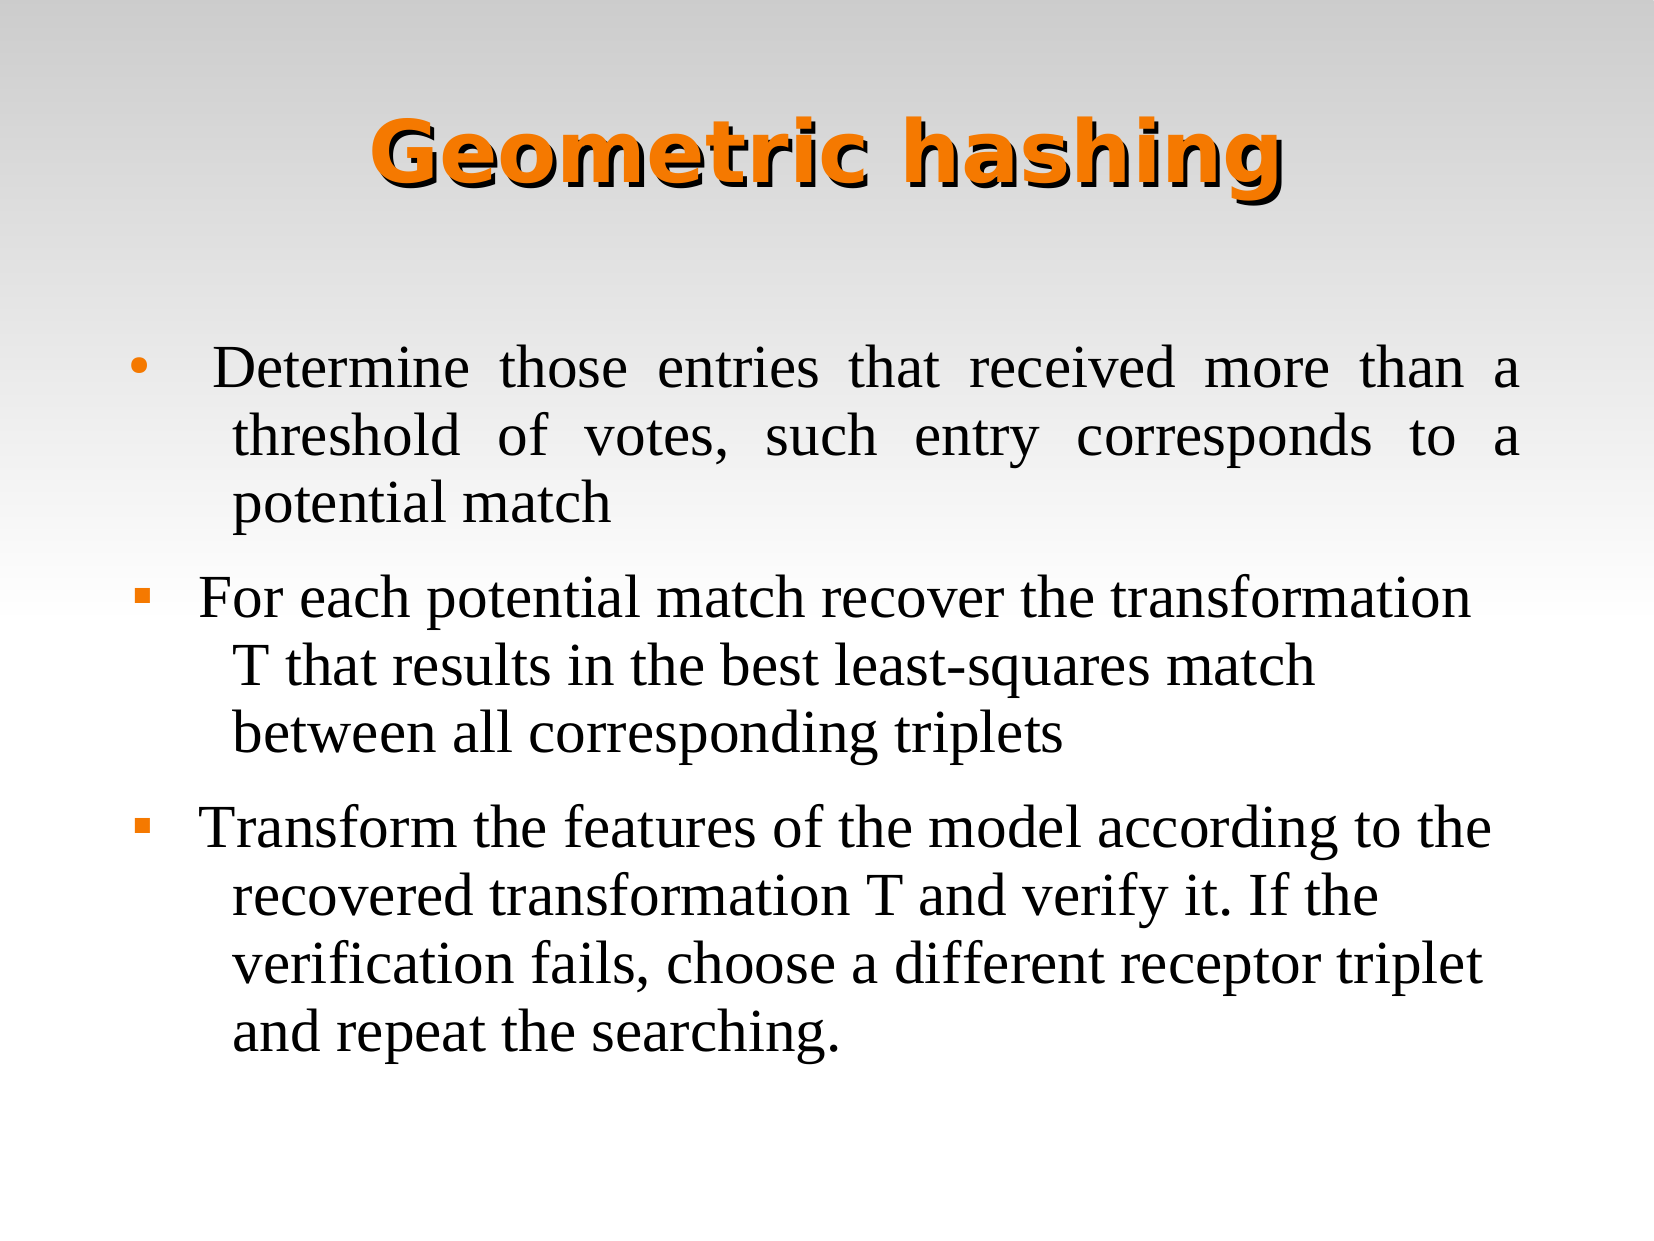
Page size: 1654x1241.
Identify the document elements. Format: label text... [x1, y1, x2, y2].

list Determine those entries that received more than a threshold of votes, such entry corresponds to a potential match For each potential match recover the transformation T that results in the best least-squares match between all corresponding triplets Transform the features of the model according to the recovered transformation T and verify it. If the verification fails, choose a different receptor triplet and repeat the searching. [87, 324, 1538, 1088]
title Geometric hashing [82, 49, 1571, 257]
